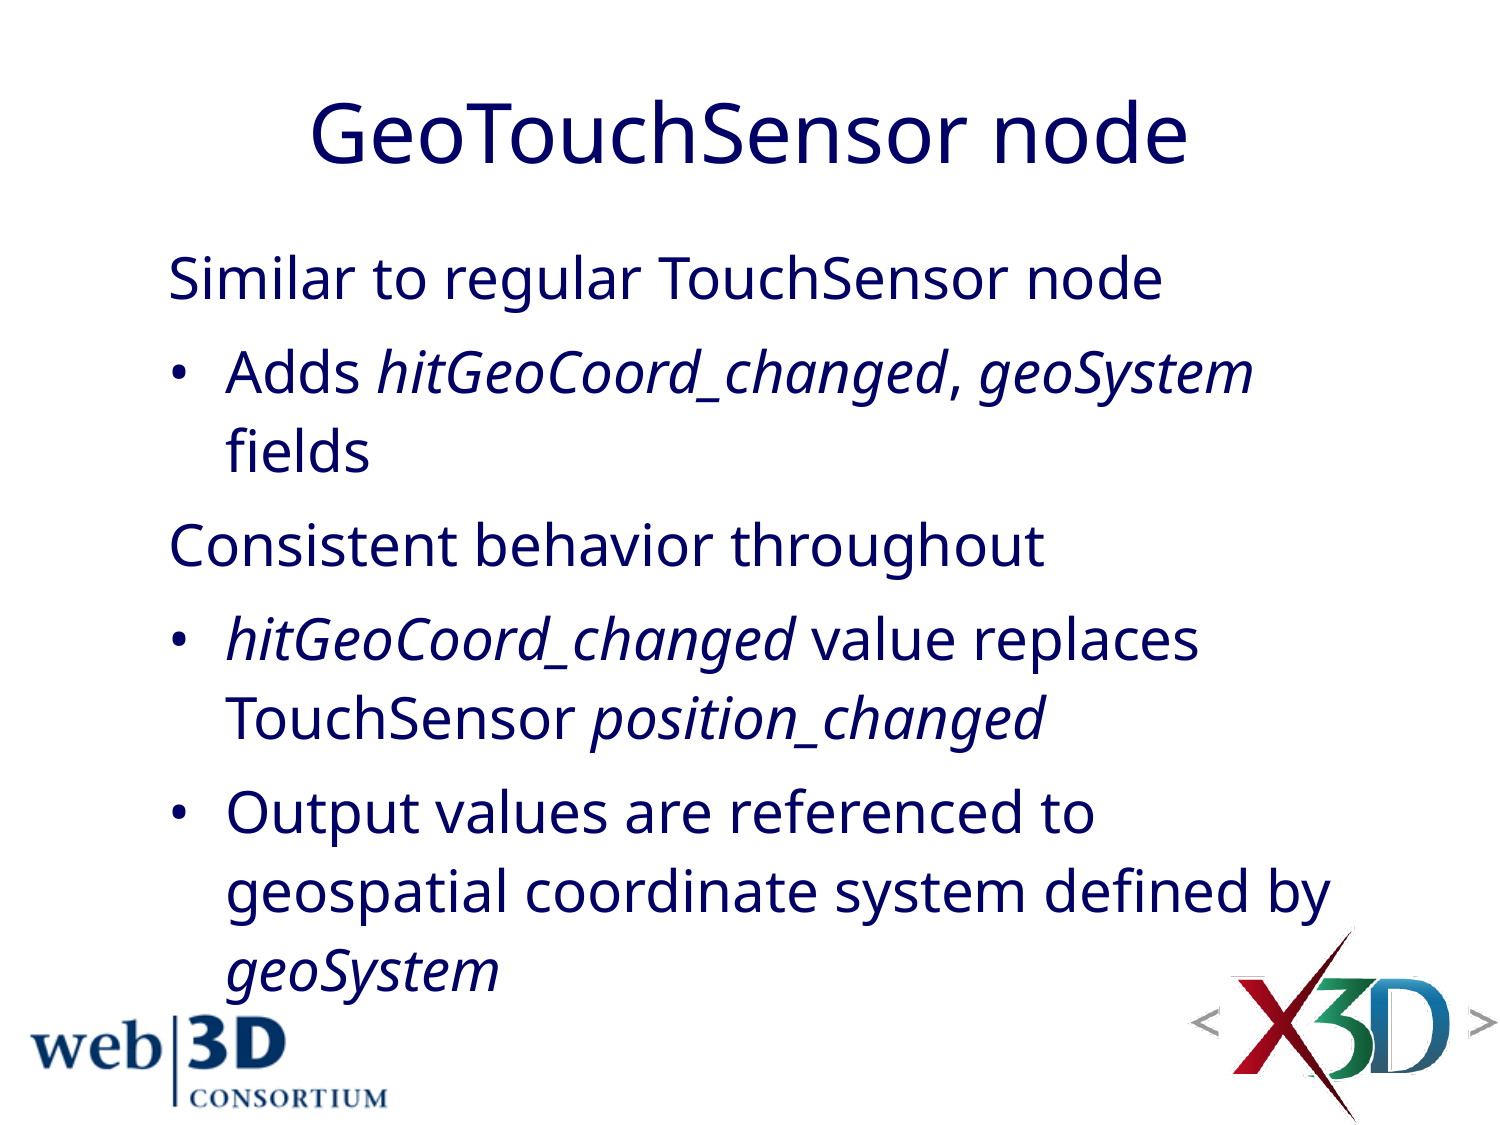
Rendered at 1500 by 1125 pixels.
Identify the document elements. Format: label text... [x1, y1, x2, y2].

list Similar to regular TouchSensor node Adds hitGeoCoord_changed, geoSystem fields Consistent behavior throughout hitGeoCoord_changed value replaces TouchSensor position_changed Output values are referenced to geospatial coordinate system defined by geoSystem [112, 237, 1388, 986]
title GeoTouchSensor node [112, 44, 1388, 218]
picture [1187, 926, 1500, 1125]
picture [12, 998, 413, 1118]
